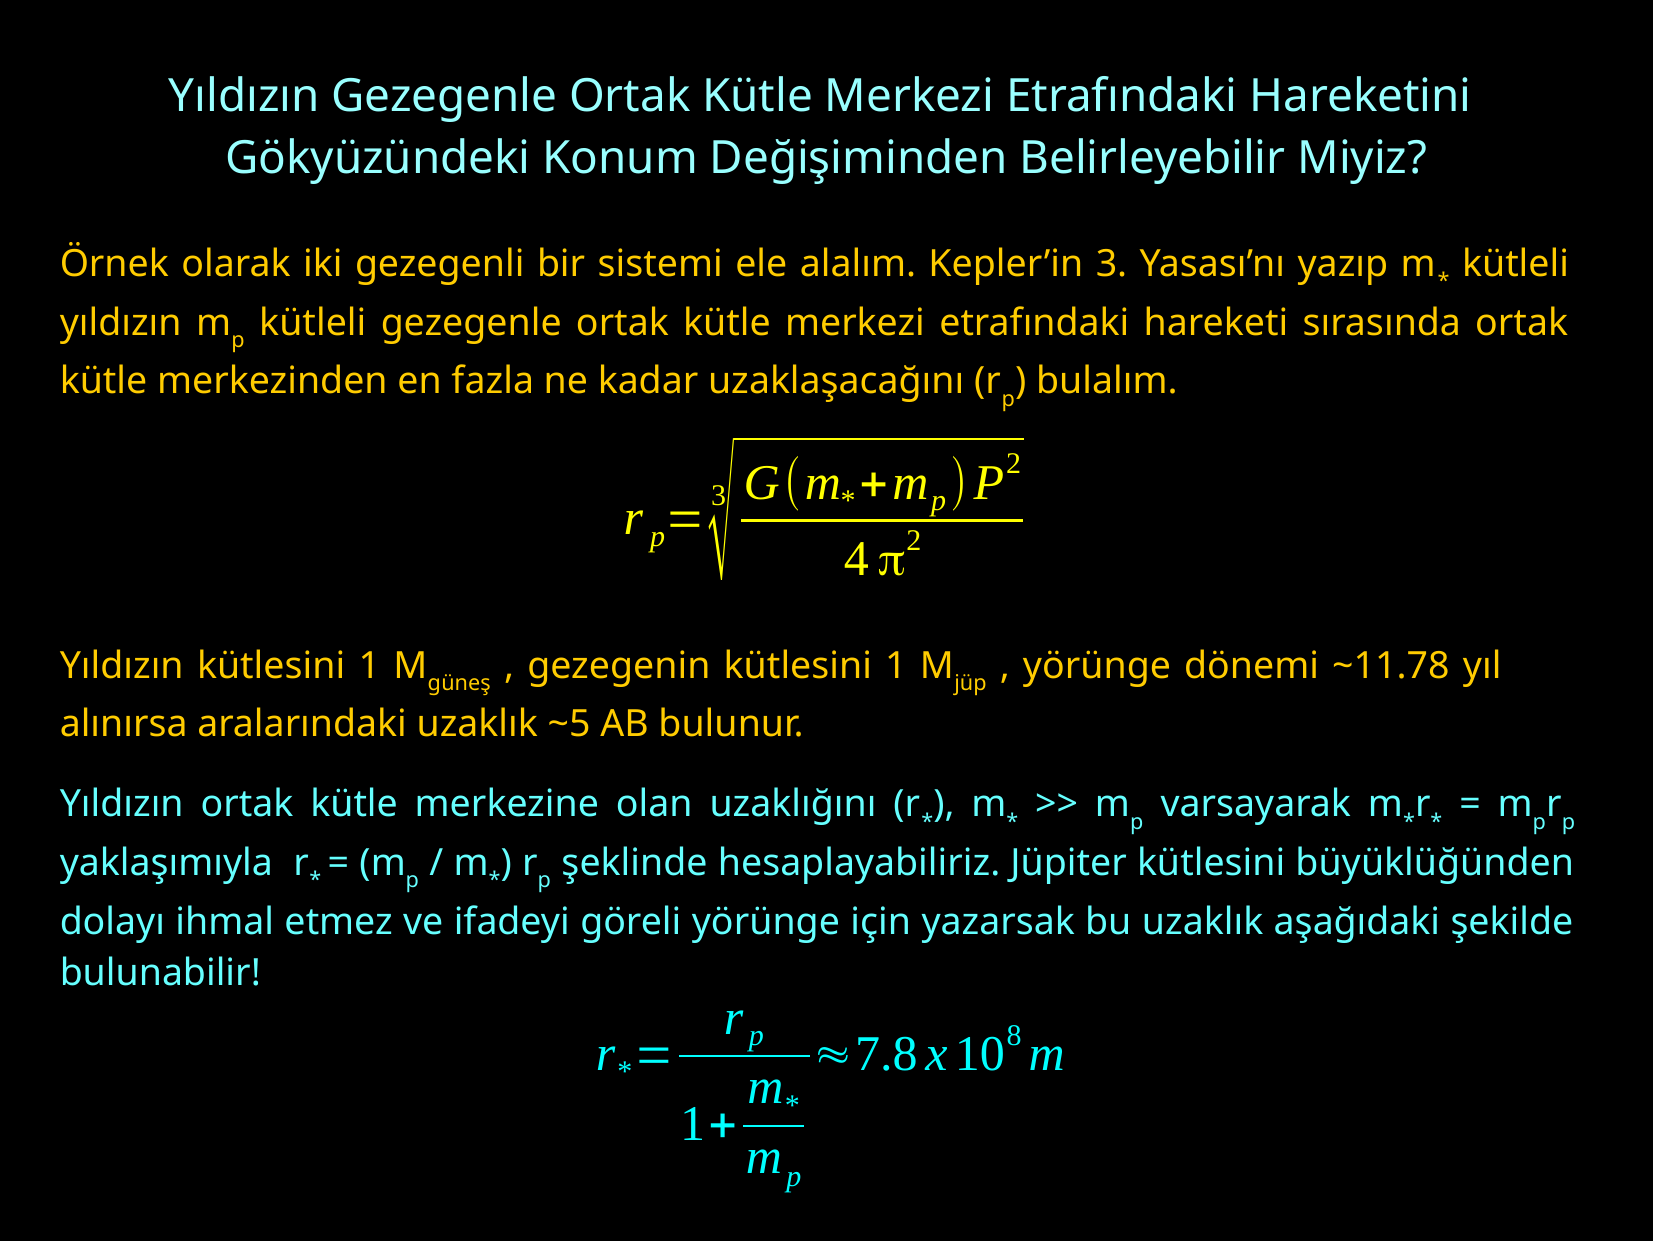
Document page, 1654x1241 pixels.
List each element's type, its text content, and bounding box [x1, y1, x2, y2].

text_box Örnek olarak iki gezegenli bir sistemi ele alalım. Kepler’in 3. Yasası’nı yazıp m* kütleli yıldızın mp kütleli gezegenle ortak kütle merkezi etrafındaki hareketi sırasında ortak kütle merkezinden en fazla ne kadar uzaklaşacağını (rp) bulalım. [45, 229, 1585, 409]
text_box Yıldızın kütlesini 1 Mgüneş , gezegenin kütlesini 1 Mjüp , yörünge dönemi ~11.78 yıl alınırsa aralarındaki uzaklık ~5 AB bulunur. [45, 630, 1531, 767]
title Yıldızın Gezegenle Ortak Kütle Merkezi Etrafındaki Hareketini Gökyüzündeki Konum Değişiminden Belirleyebilir Miyiz? [82, 58, 1571, 192]
chart [589, 989, 1071, 1193]
text_box Yıldızın ortak kütle merkezine olan uzaklığını (r*), m* >> mp varsayarak m*r* = mprp yaklaşımıyla r* = (mp / m*) rp şeklinde hesaplayabiliriz. Jüpiter kütlesini büyüklüğünden dolayı ihmal etmez ve ifadeyi göreli yörünge için yazarsak bu uzaklık aşağıdaki şekilde bulunabilir! [45, 769, 1591, 985]
chart [617, 435, 1032, 587]
